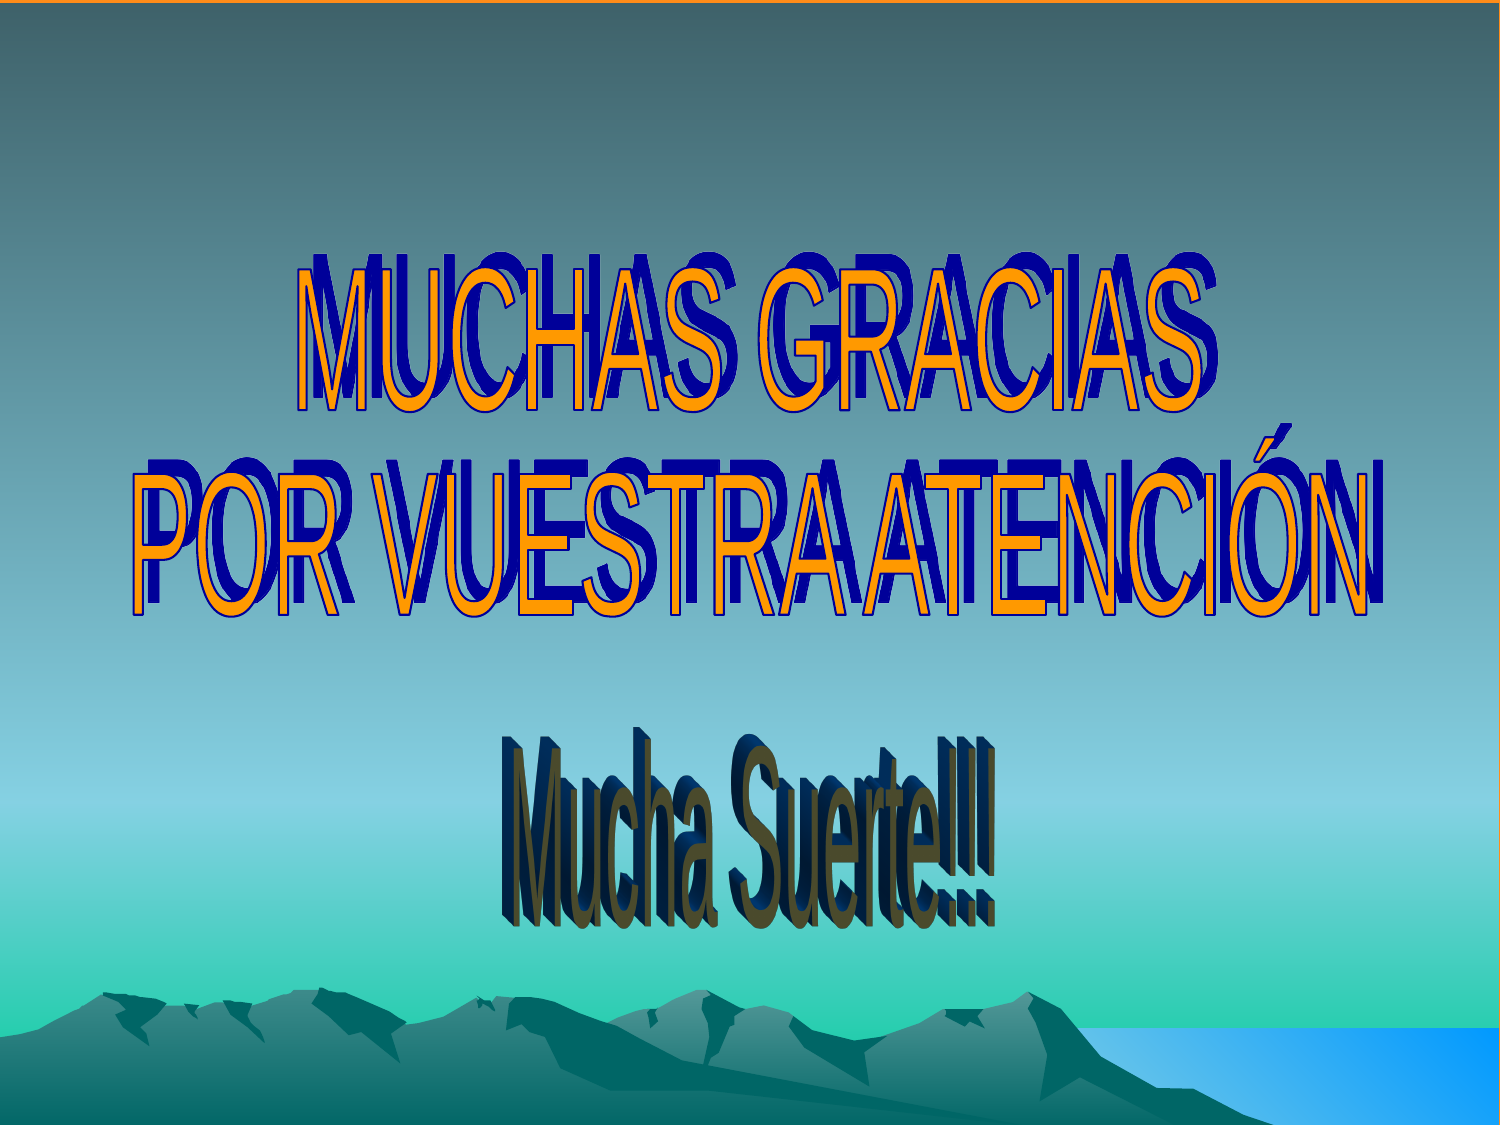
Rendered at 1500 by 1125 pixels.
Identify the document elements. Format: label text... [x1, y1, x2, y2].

text_box MUCHAS GRACIAS POR VUESTRA ATENCIÓN [1143, 267, 1202, 413]
text_box MUCHAS GRACIAS POR VUESTRA ATENCIÓN [298, 269, 366, 411]
text_box MUCHAS GRACIAS POR VUESTRA ATENCIÓN [758, 267, 825, 413]
text_box MUCHAS GRACIAS POR VUESTRA ATENCIÓN [991, 473, 1047, 615]
text_box MUCHAS GRACIAS POR VUESTRA ATENCIÓN [904, 269, 972, 411]
text_box MUCHAS GRACIAS POR VUESTRA ATENCIÓN [1228, 471, 1298, 617]
text_box MUCHAS GRACIAS POR VUESTRA ATENCIÓN [371, 473, 438, 615]
text_box MUCHAS GRACIAS POR VUESTRA ATENCIÓN [451, 267, 516, 413]
text_box MUCHAS GRACIAS POR VUESTRA ATENCIÓN [976, 267, 1041, 413]
text_box MUCHAS GRACIAS POR VUESTRA ATENCIÓN [591, 269, 659, 411]
text_box MUCHAS GRACIAS POR VUESTRA ATENCIÓN [1072, 269, 1139, 411]
text_box MUCHAS GRACIAS POR VUESTRA ATENCIÓN [518, 473, 574, 615]
text_box MUCHAS GRACIAS POR VUESTRA ATENCIÓN [924, 473, 982, 615]
text_box MUCHAS GRACIAS POR VUESTRA ATENCIÓN [445, 473, 503, 617]
text_box MUCHAS GRACIAS POR VUESTRA ATENCIÓN [582, 471, 641, 617]
text_box MUCHAS GRACIAS POR VUESTRA ATENCIÓN [278, 473, 339, 615]
text_box MUCHAS GRACIAS POR VUESTRA ATENCIÓN [197, 471, 266, 617]
text_box MUCHAS GRACIAS POR VUESTRA ATENCIÓN [778, 473, 846, 615]
text_box MUCHAS GRACIAS POR VUESTRA ATENCIÓN [840, 269, 900, 411]
text_box MUCHAS GRACIAS POR VUESTRA ATENCIÓN [647, 473, 704, 615]
text_box MUCHAS GRACIAS POR VUESTRA ATENCIÓN [1058, 473, 1116, 615]
text_box MUCHAS GRACIAS POR VUESTRA ATENCIÓN [663, 267, 722, 413]
text_box MUCHAS GRACIAS POR VUESTRA ATENCIÓN [1128, 471, 1193, 617]
text_box MUCHAS GRACIAS POR VUESTRA ATENCIÓN [714, 473, 775, 615]
text_box MUCHAS GRACIAS POR VUESTRA ATENCIÓN [1310, 473, 1367, 615]
text_box MUCHAS GRACIAS POR VUESTRA ATENCIÓN [133, 473, 188, 615]
text_box MUCHAS GRACIAS POR VUESTRA ATENCIÓN [1053, 269, 1063, 411]
text_box MUCHAS GRACIAS POR VUESTRA ATENCIÓN [1205, 473, 1215, 615]
text_box MUCHAS GRACIAS POR VUESTRA ATENCIÓN [527, 269, 584, 411]
text_box MUCHAS GRACIAS POR VUESTRA ATENCIÓN [862, 473, 930, 615]
text_box MUCHAS GRACIAS POR VUESTRA ATENCIÓN [381, 269, 439, 413]
